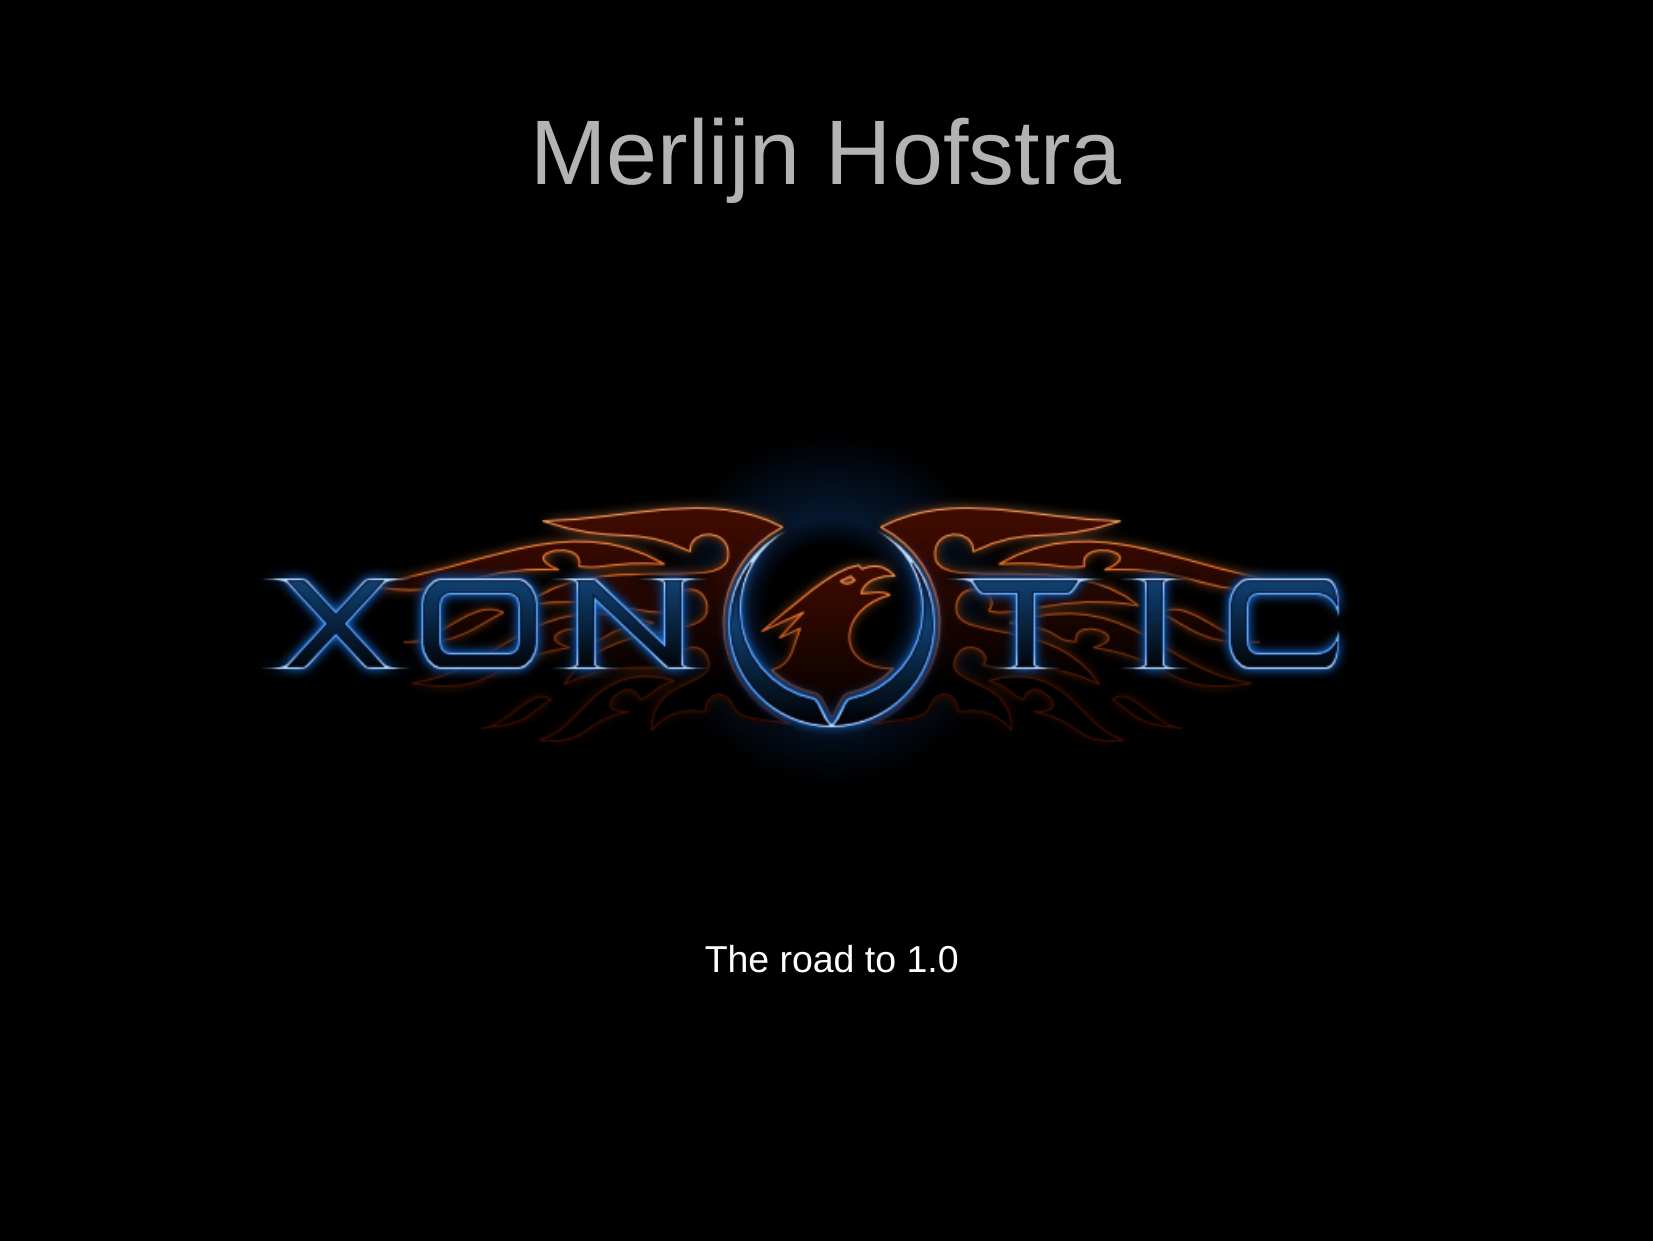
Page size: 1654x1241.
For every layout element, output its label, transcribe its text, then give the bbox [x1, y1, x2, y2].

picture [5, 210, 1653, 1038]
title Merlijn Hofstra [82, 49, 1571, 210]
